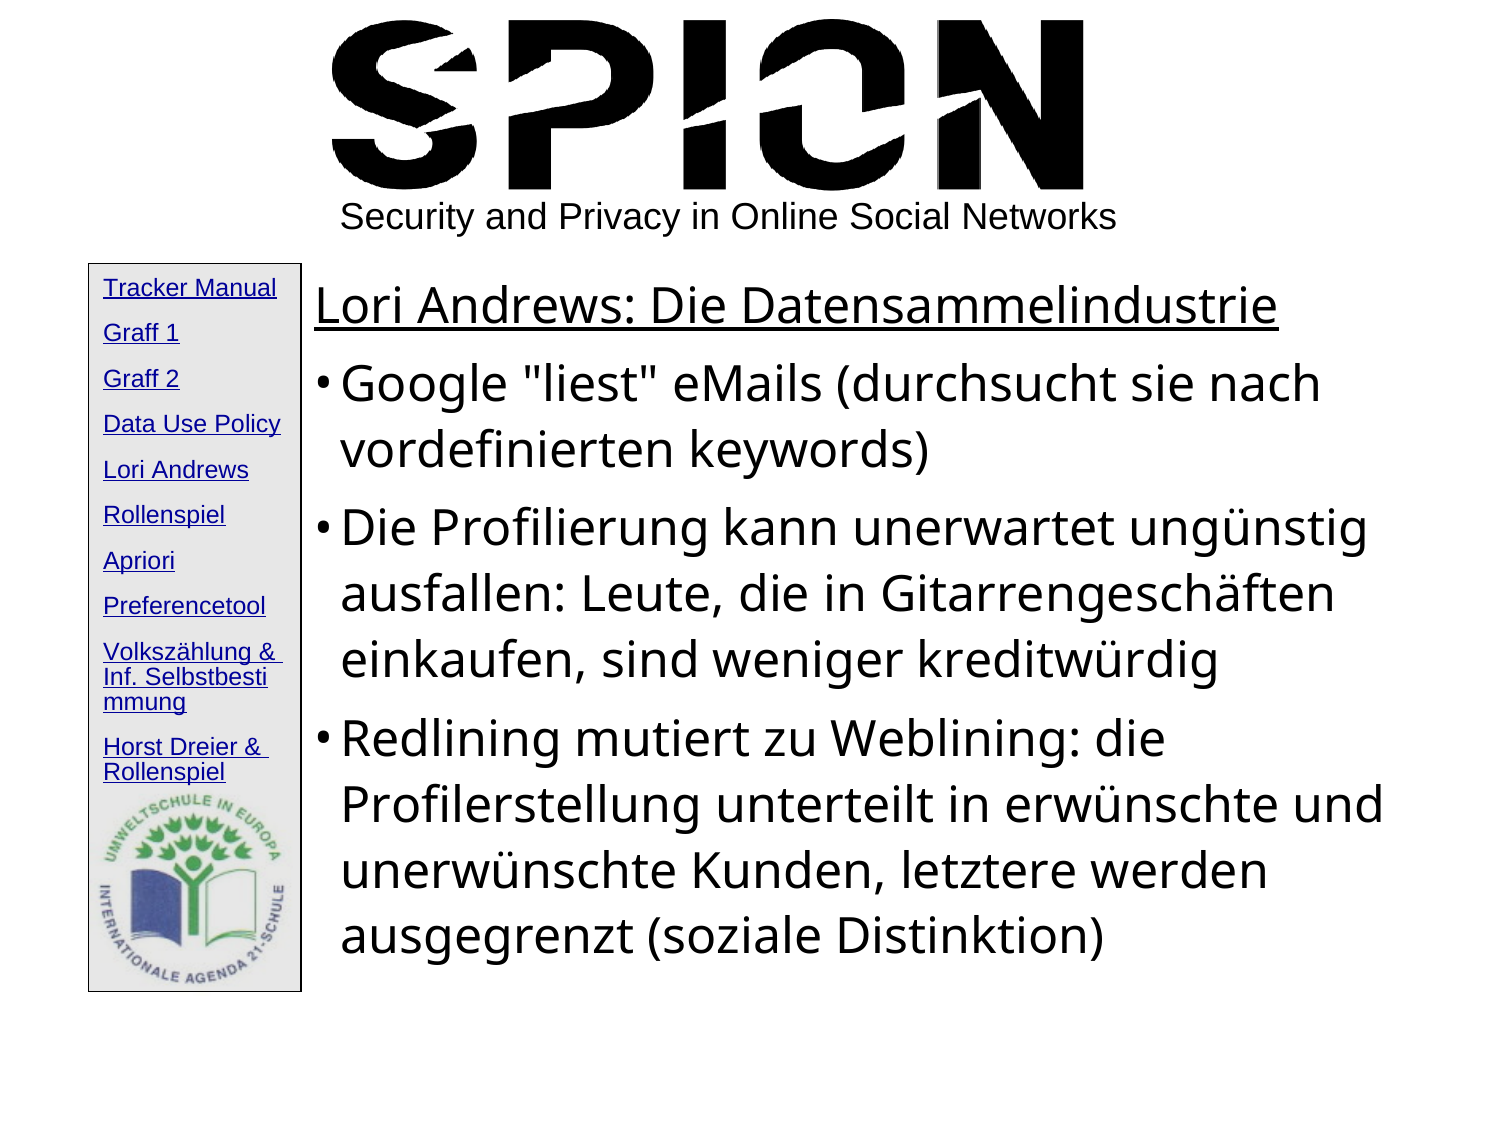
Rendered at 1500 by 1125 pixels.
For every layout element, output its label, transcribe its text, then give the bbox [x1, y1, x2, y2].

picture [88, 992, 293, 996]
picture [324, 0, 1093, 208]
list Lori Andrews: Die Datensammelindustrie Google "liest" eMails (durchsucht sie nach vordefinierten keywords) Die Profilierung kann unerwartet ungünstig ausfallen: Leute, die in Gitarrengeschäften einkaufen, sind weniger kreditwürdig Redlining mutiert zu Weblining: die Profilerstellung unterteilt in erwünschte und unerwünschte Kunden, letztere werden ausgegrenzt (soziale Distinktion) [312, 267, 1412, 1027]
